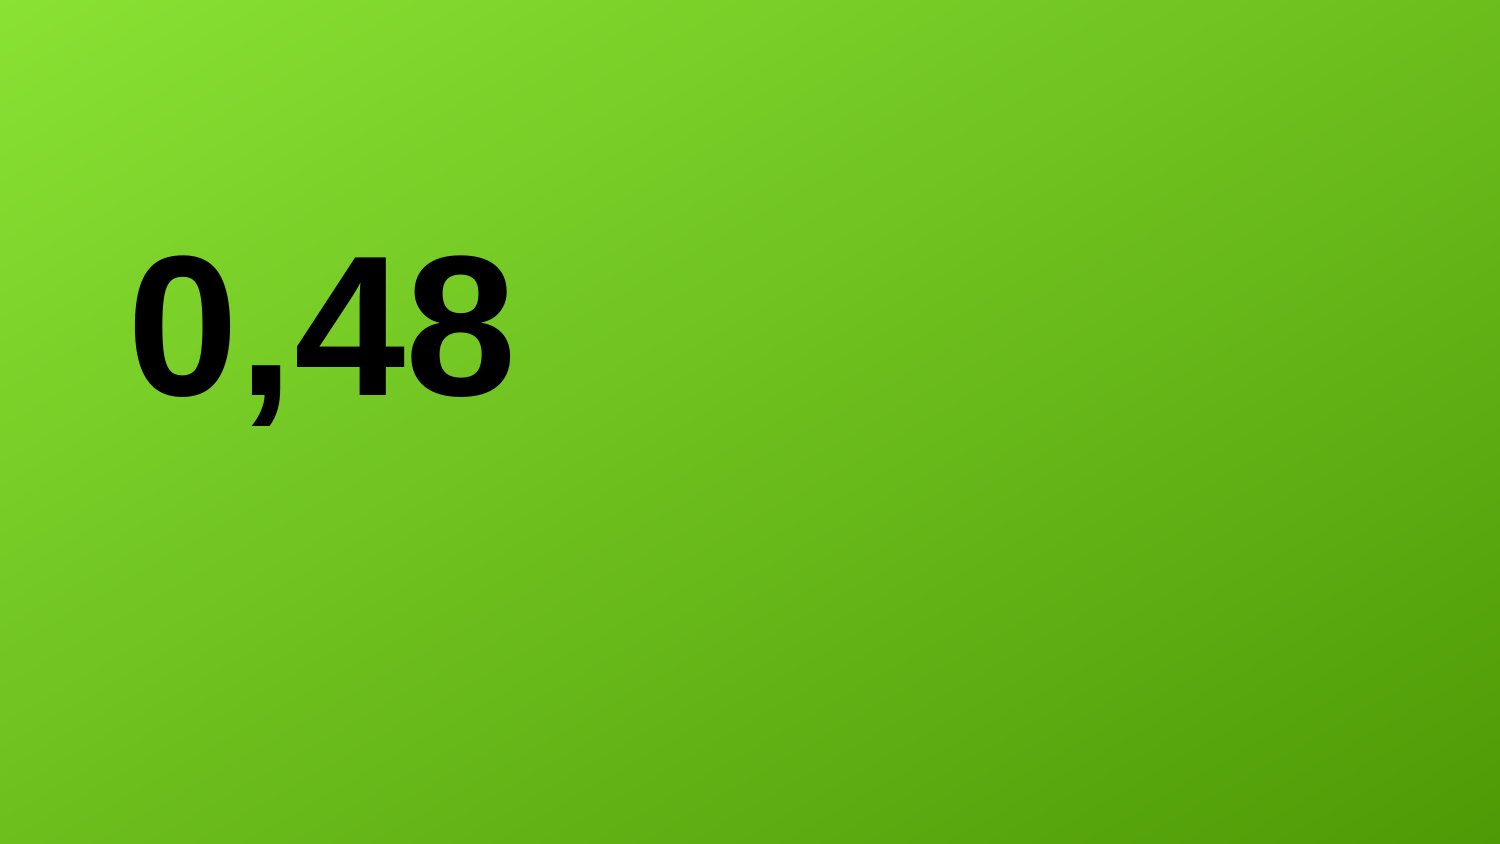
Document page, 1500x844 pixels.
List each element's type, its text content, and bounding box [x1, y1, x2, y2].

title 0,48 [112, 259, 1388, 450]
